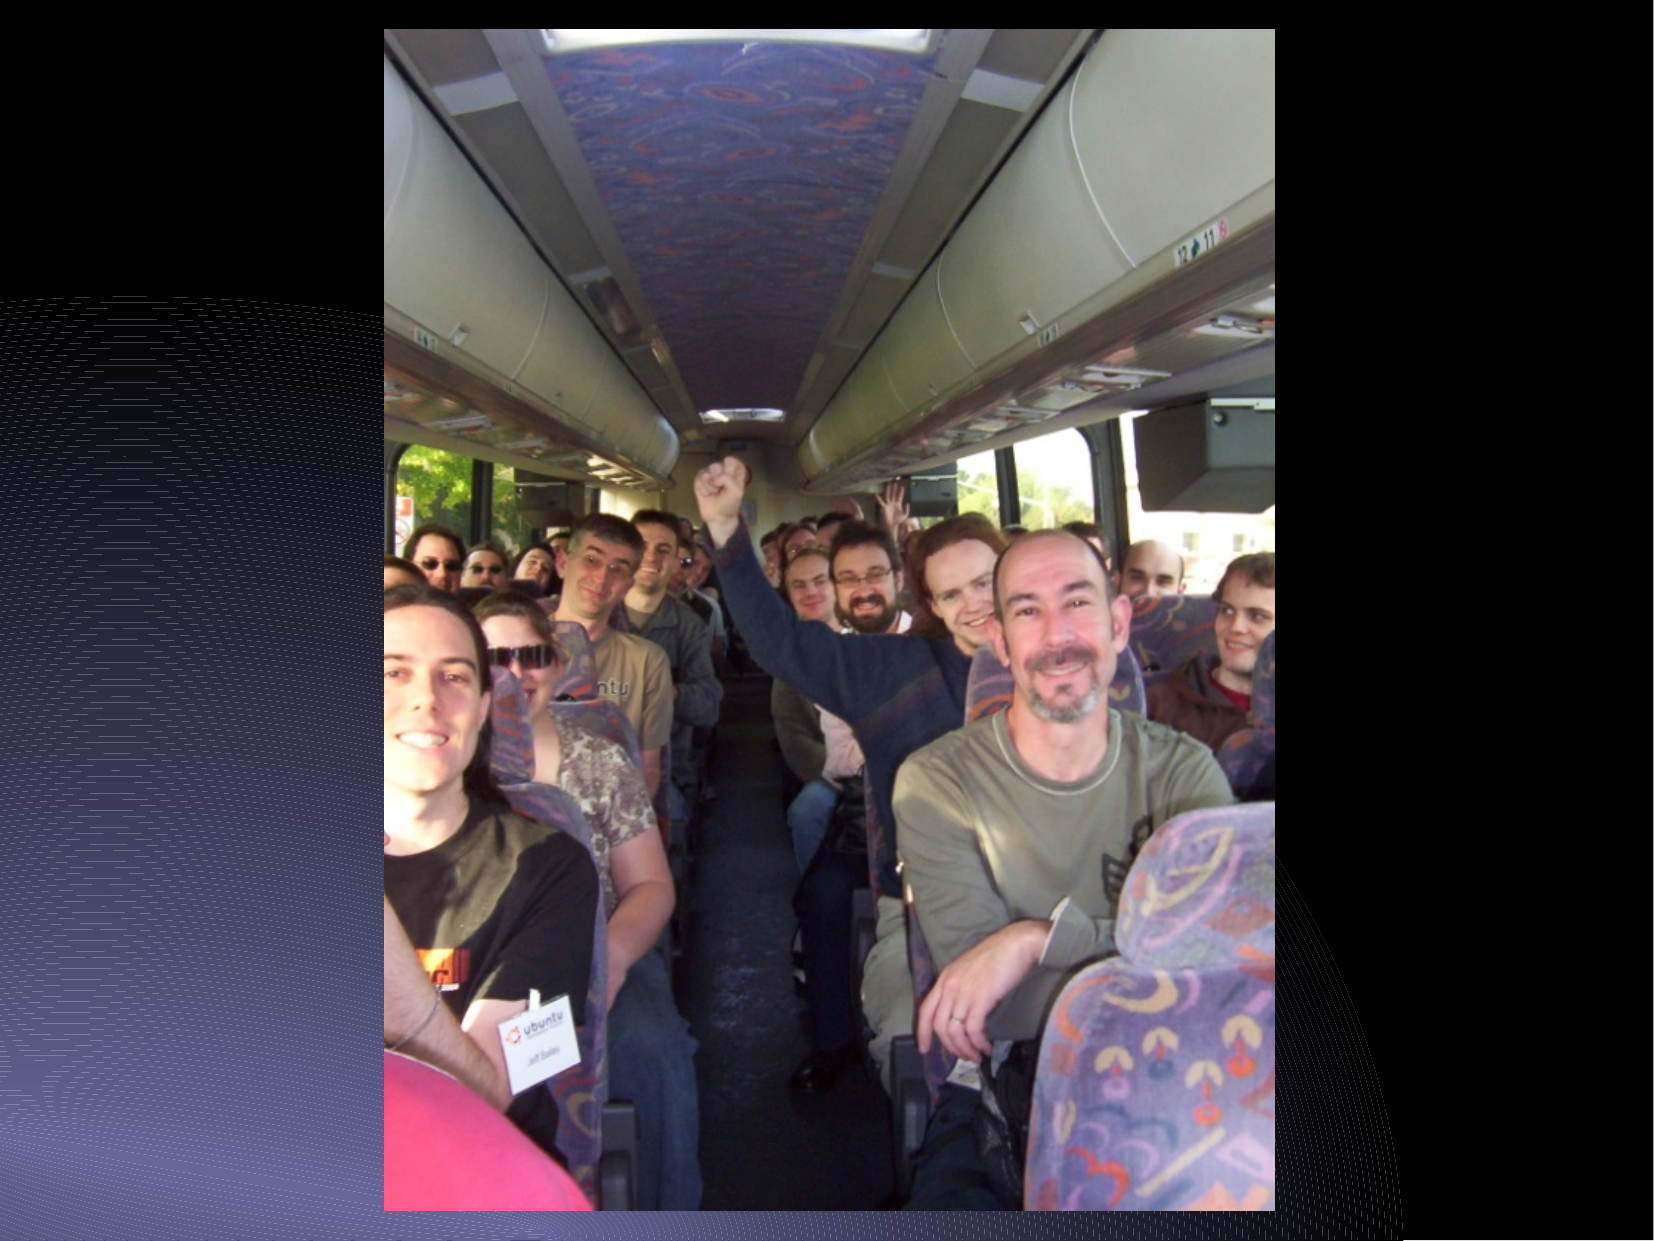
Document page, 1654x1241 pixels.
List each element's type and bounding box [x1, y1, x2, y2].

picture [384, 29, 1275, 1211]
